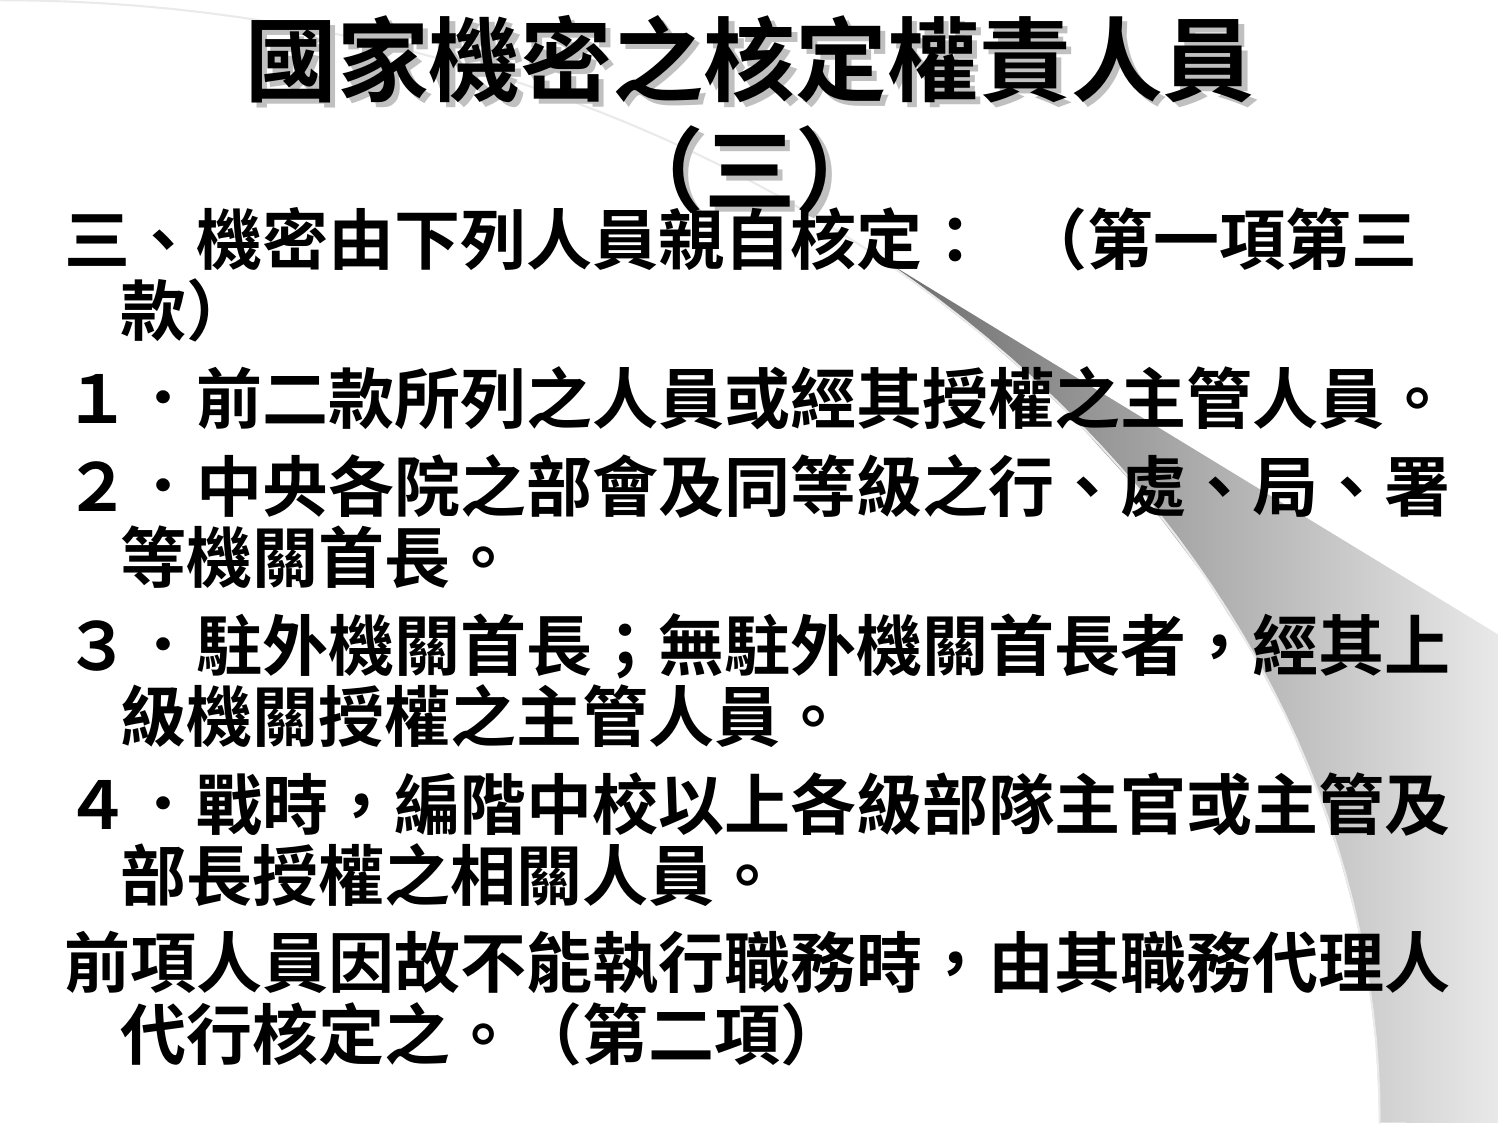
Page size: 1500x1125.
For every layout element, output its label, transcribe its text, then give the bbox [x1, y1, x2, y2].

list 三、機密由下列人員親自核定： （第一項第三款） １．前二款所列之人員或經其授權之主管人員。 ２．中央各院之部會及同等級之行、處、局、署等機關首長。 ３．駐外機關首長；無駐外機關首長者，經其上級機關授權之主管人員。 ４．戰時，編階中校以上各級部隊主官或主管及部長授權之相關人員。 前項人員因故不能執行職務時，由其職務代理人代行核定之。（第二項） [49, 200, 1500, 1088]
title 國家機密之核定權責人員（三） [112, 50, 1388, 175]
